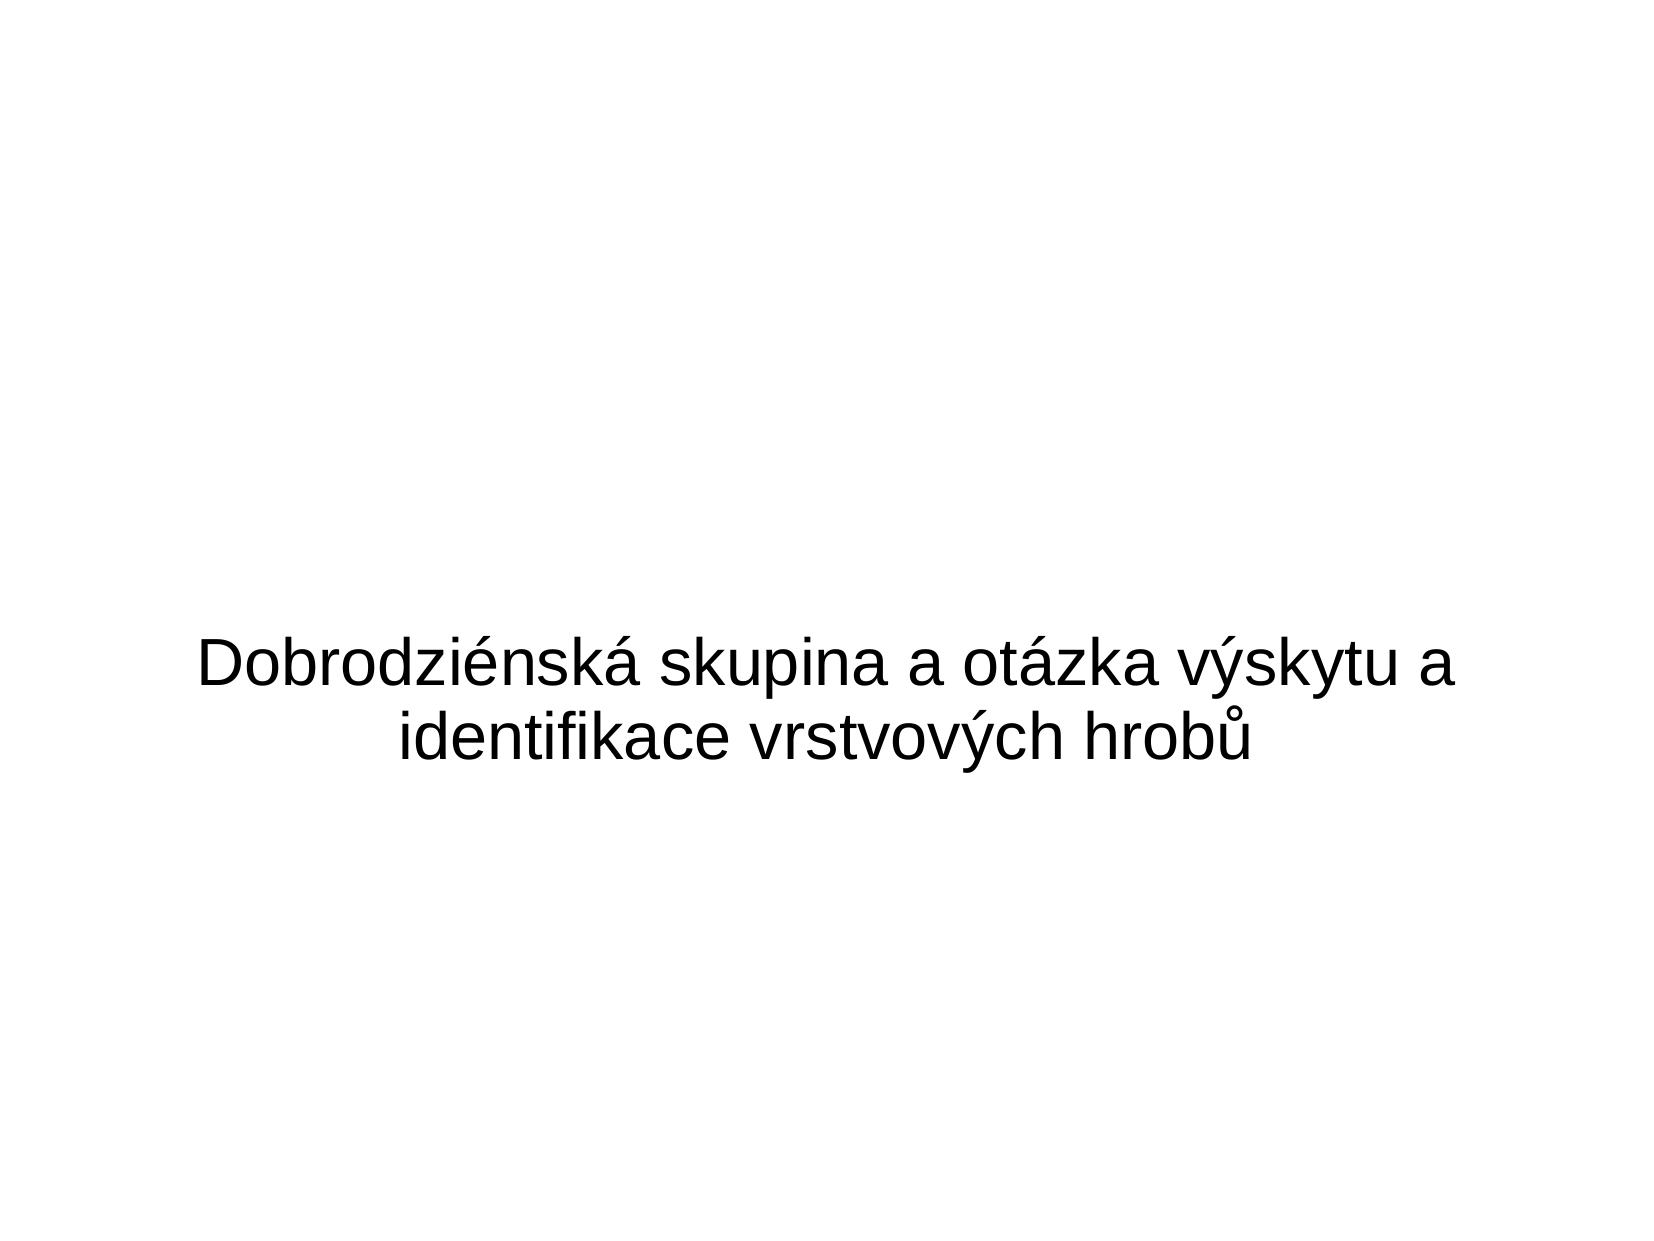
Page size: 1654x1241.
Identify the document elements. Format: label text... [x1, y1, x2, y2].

subtitle Dobrodziénská skupina a otázka výskytu a identifikace vrstvových hrobů [82, 290, 1571, 1109]
